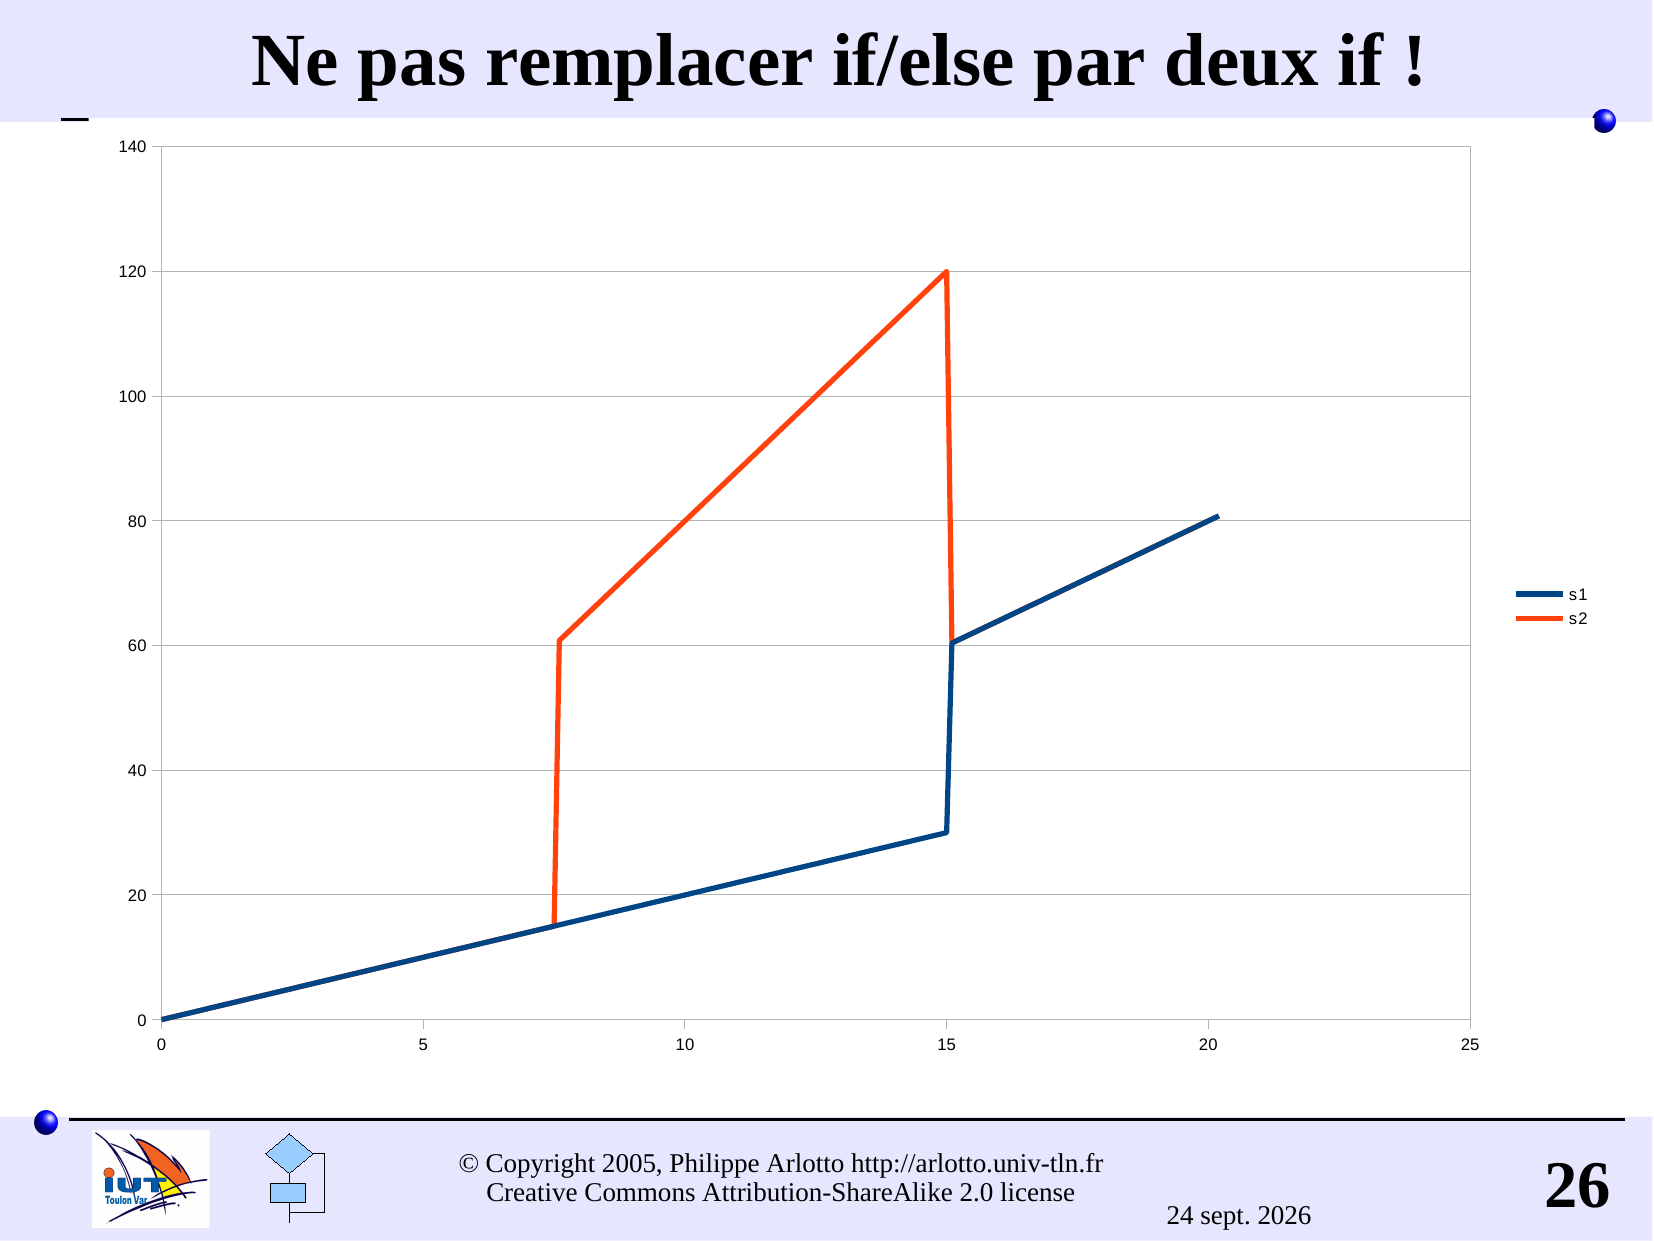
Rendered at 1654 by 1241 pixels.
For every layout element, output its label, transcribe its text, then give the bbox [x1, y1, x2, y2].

chart [88, 118, 1595, 1093]
title Ne pas remplacer if/else par deux if ! [95, 14, 1585, 107]
